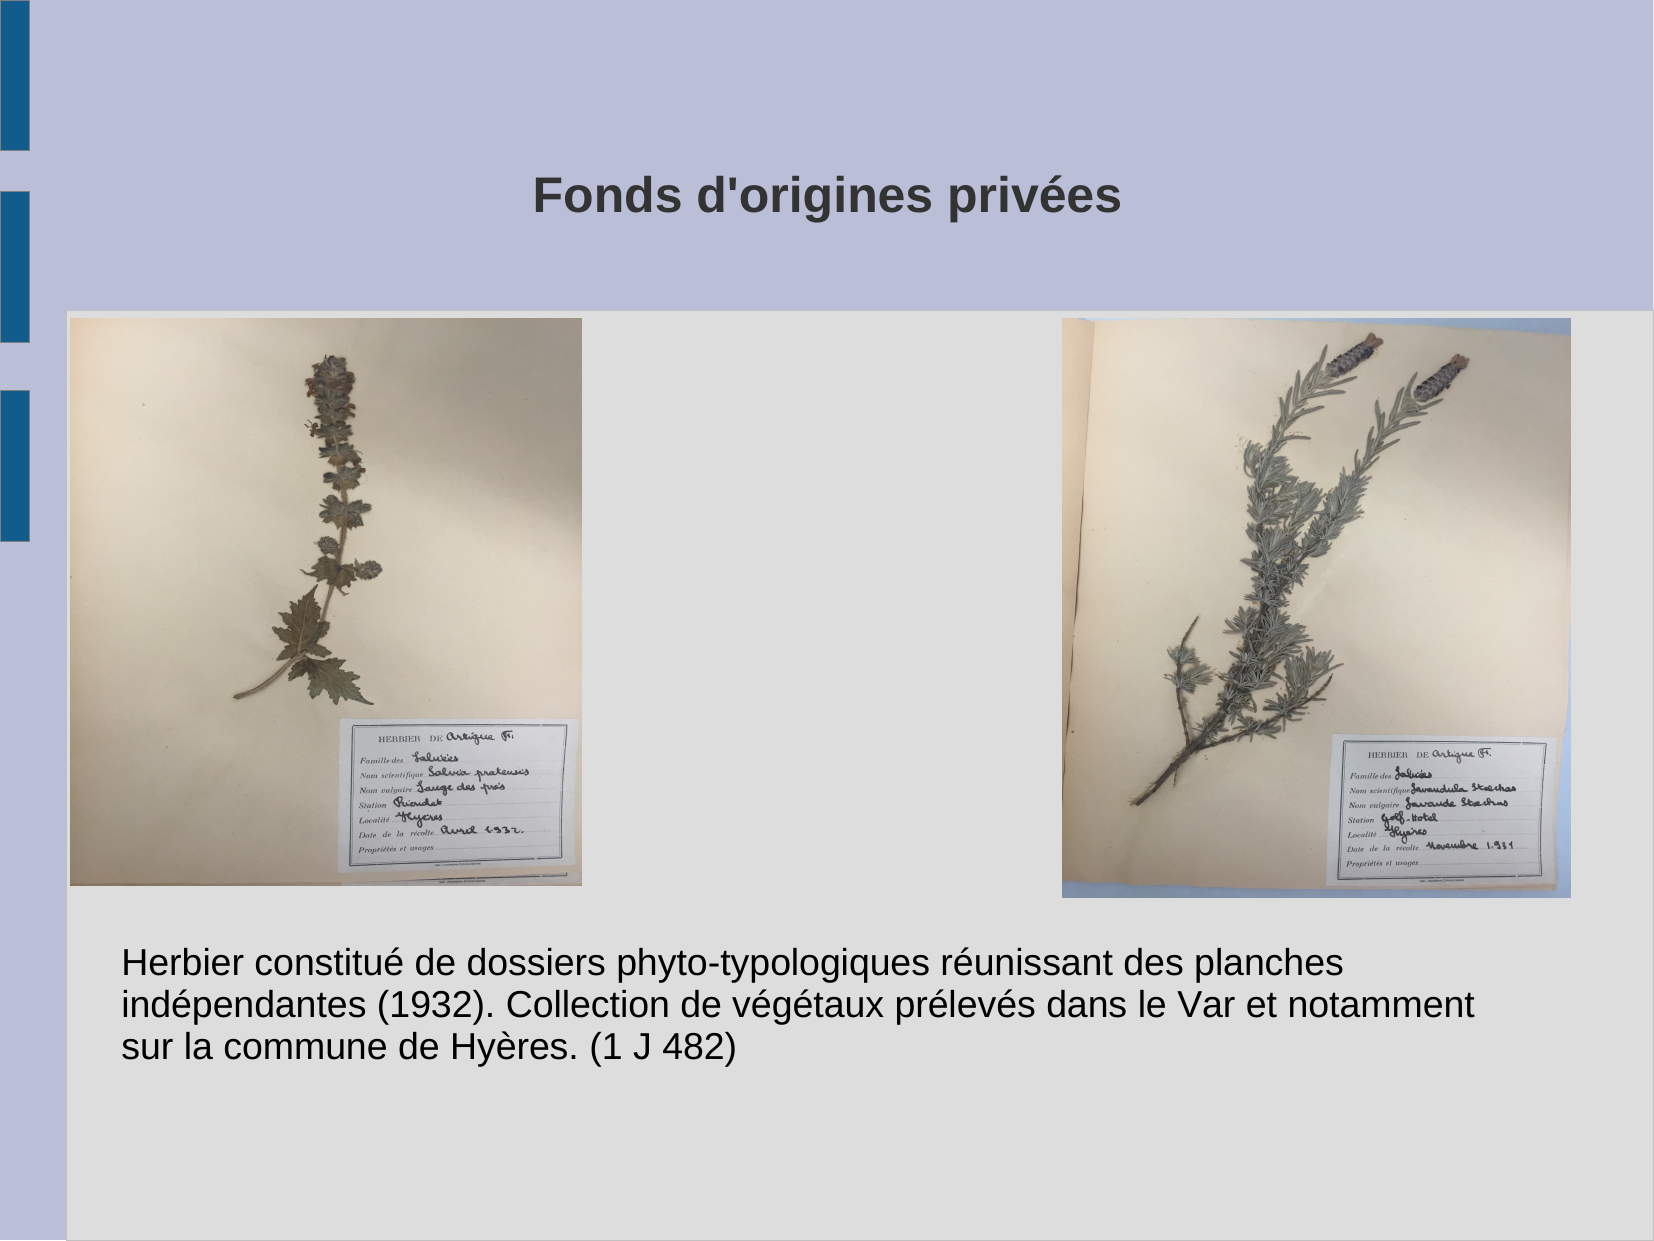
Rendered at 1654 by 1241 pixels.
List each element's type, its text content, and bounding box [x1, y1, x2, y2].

title Fonds d'origines privées [121, 91, 1534, 299]
list Herbier constitué de dossiers phyto-typologiques réunissant des planches indépendantes (1932). Collection de végétaux prélevés dans le Var et notamment sur la commune de Hyères. (1 J 482) [121, 344, 1534, 1127]
picture [70, 318, 582, 886]
picture [1062, 318, 1571, 898]
